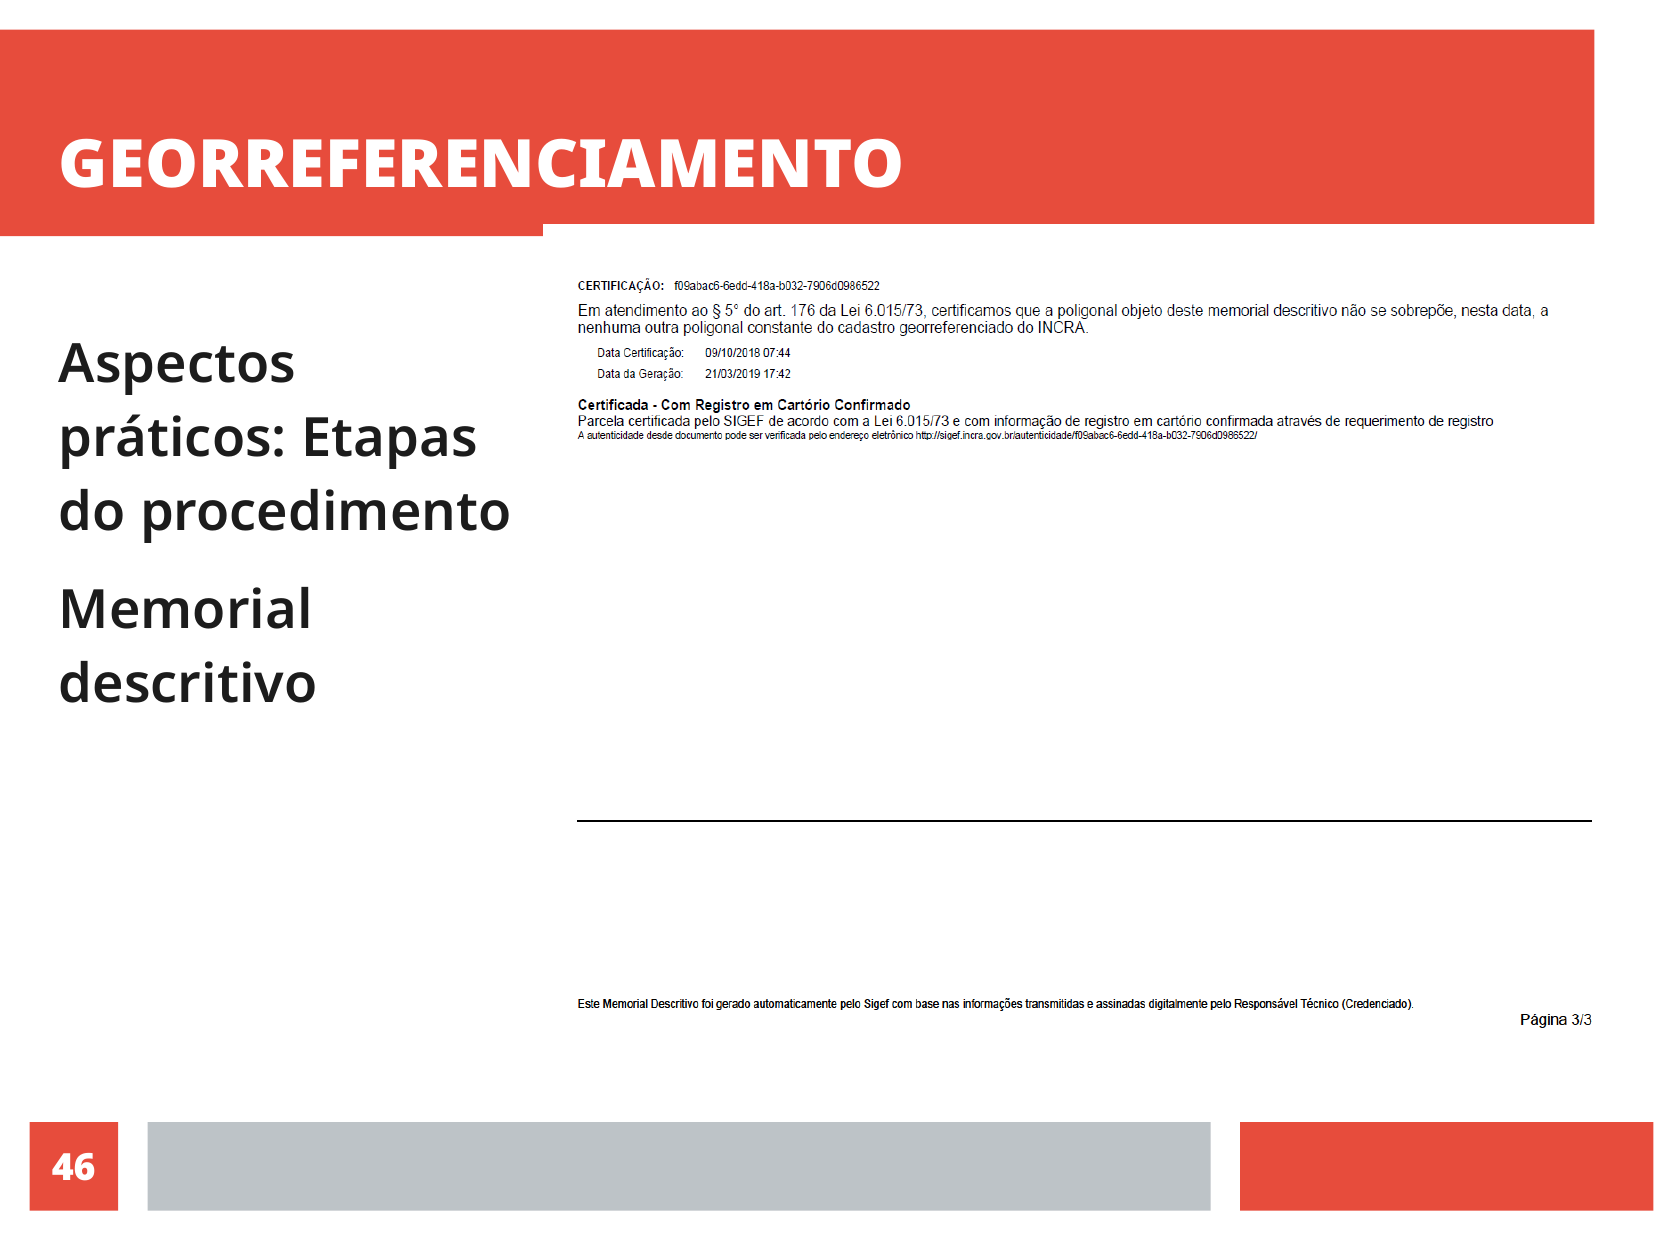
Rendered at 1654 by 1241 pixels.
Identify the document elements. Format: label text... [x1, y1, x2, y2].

list Aspectos práticos: Etapas do procedimento Memorial descritivo [59, 324, 532, 1093]
picture [543, 224, 1607, 1040]
title GEORREFERENCIAMENTO [59, 59, 1595, 207]
